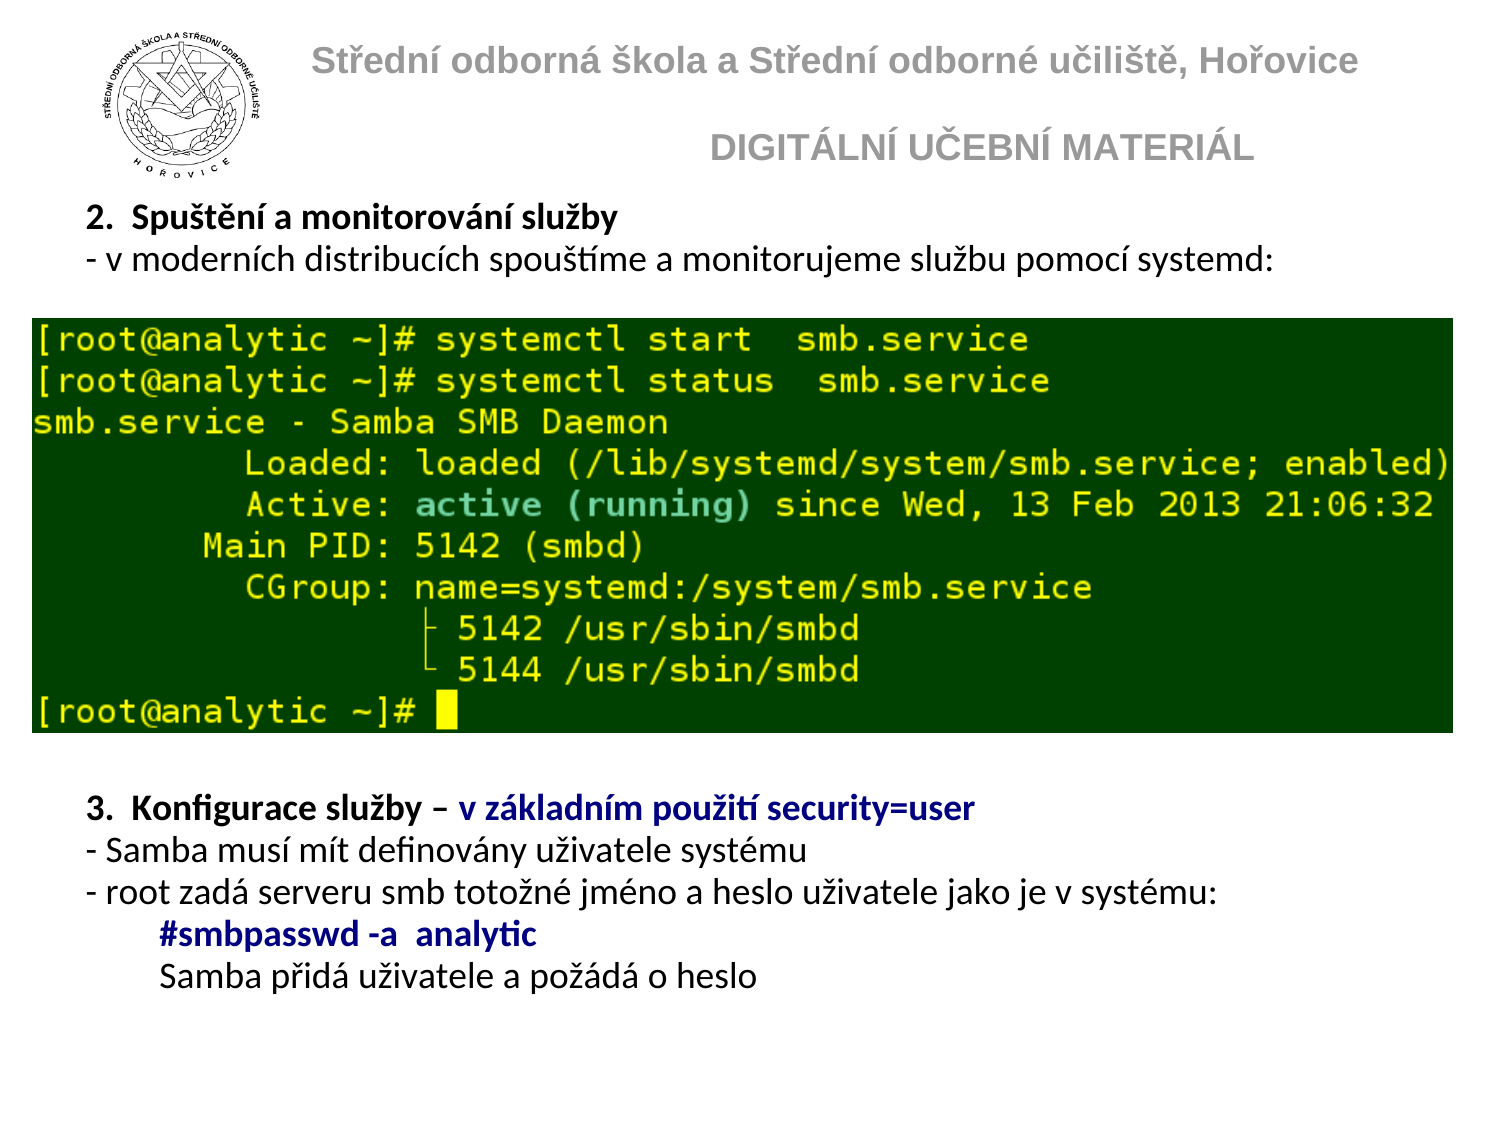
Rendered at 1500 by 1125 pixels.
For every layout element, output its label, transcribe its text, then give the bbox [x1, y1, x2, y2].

picture [32, 318, 1453, 733]
text_box 3. Konfigurace služby – v základním použití security=user - Samba musí mít definovány uživatele systému - root zadá serveru smb totožné jméno a heslo uživatele jako je v systému: #smbpasswd -a analytic Samba přidá uživatele a požádá o heslo [70, 780, 1430, 1004]
picture [102, 31, 260, 178]
text_box 2. Spuštění a monitorování služby - v moderních distribucích spouštíme a monitorujeme službu pomocí systemd: [70, 188, 1430, 318]
